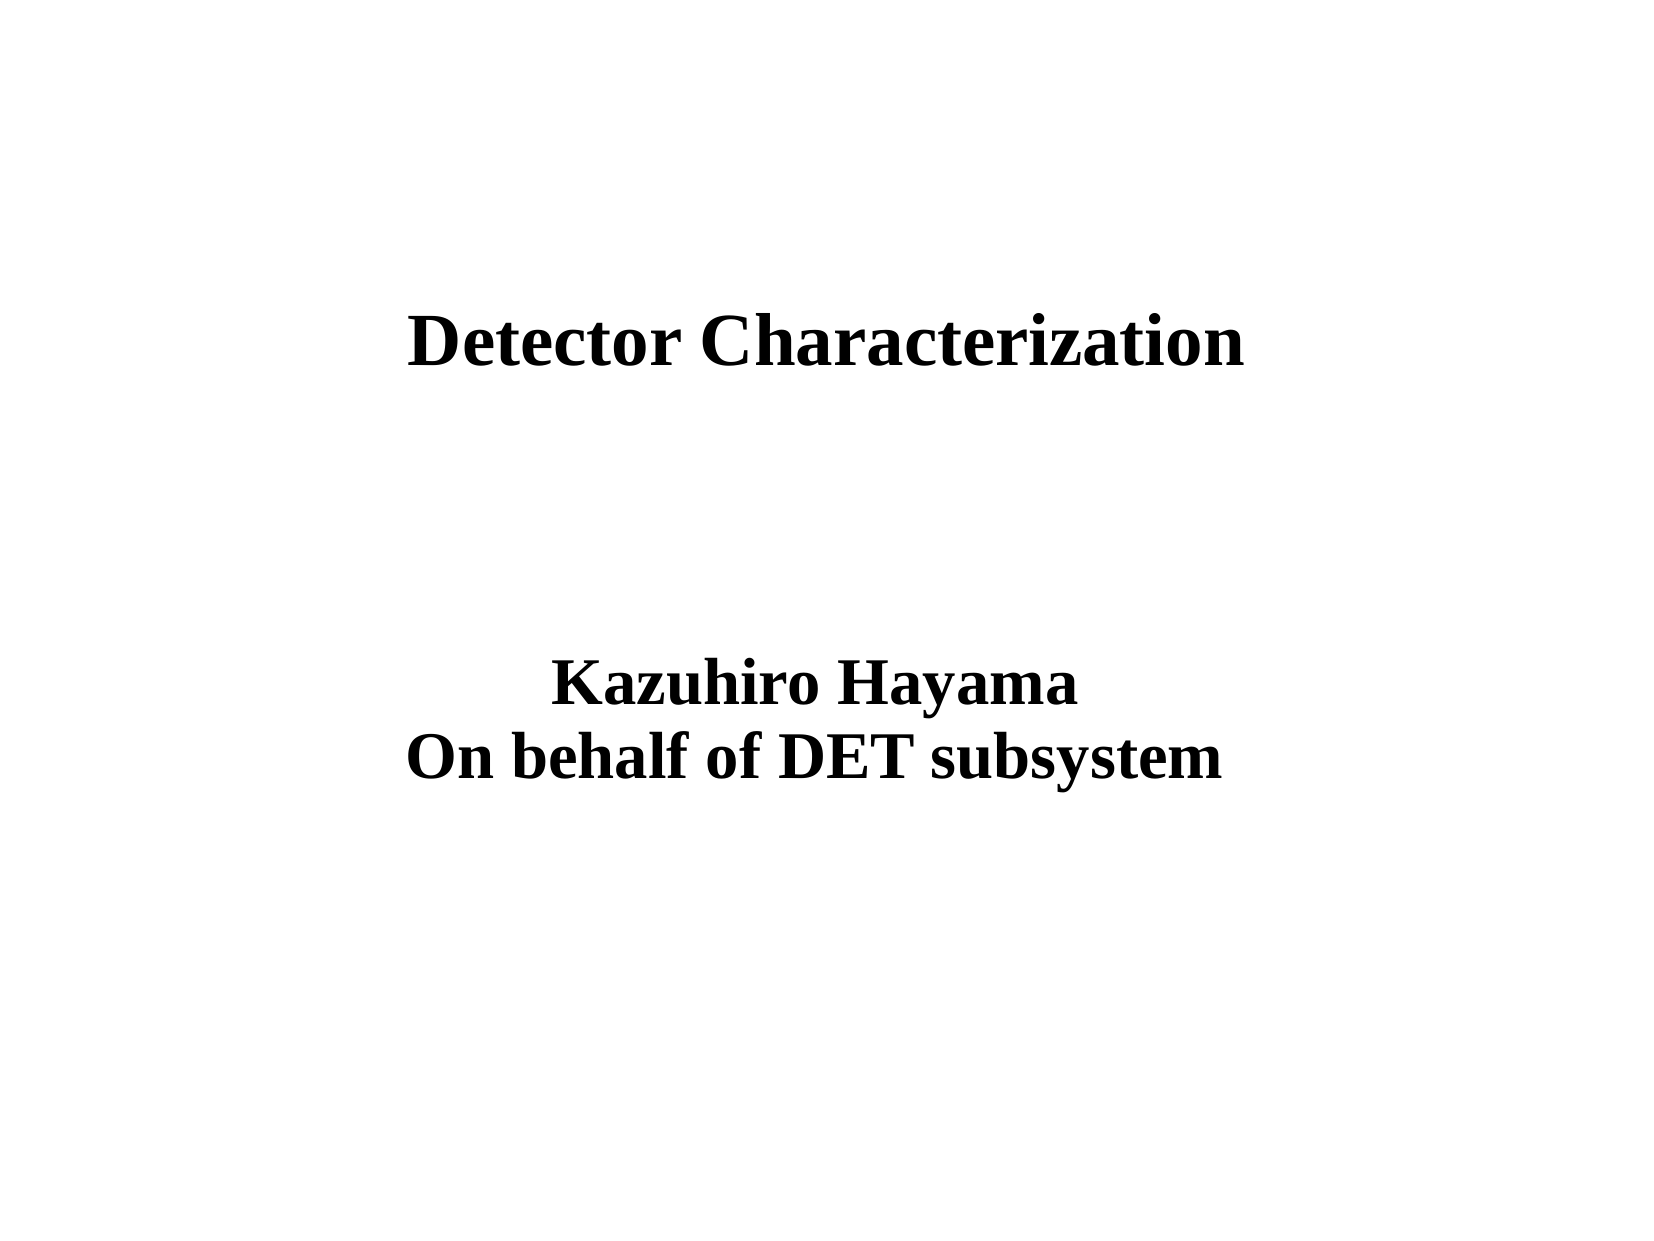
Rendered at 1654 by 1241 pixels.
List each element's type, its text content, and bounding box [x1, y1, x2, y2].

title Detector Characterization [82, 236, 1571, 444]
text_box Kazuhiro Hayama On behalf of DET subsystem [330, 637, 1300, 853]
